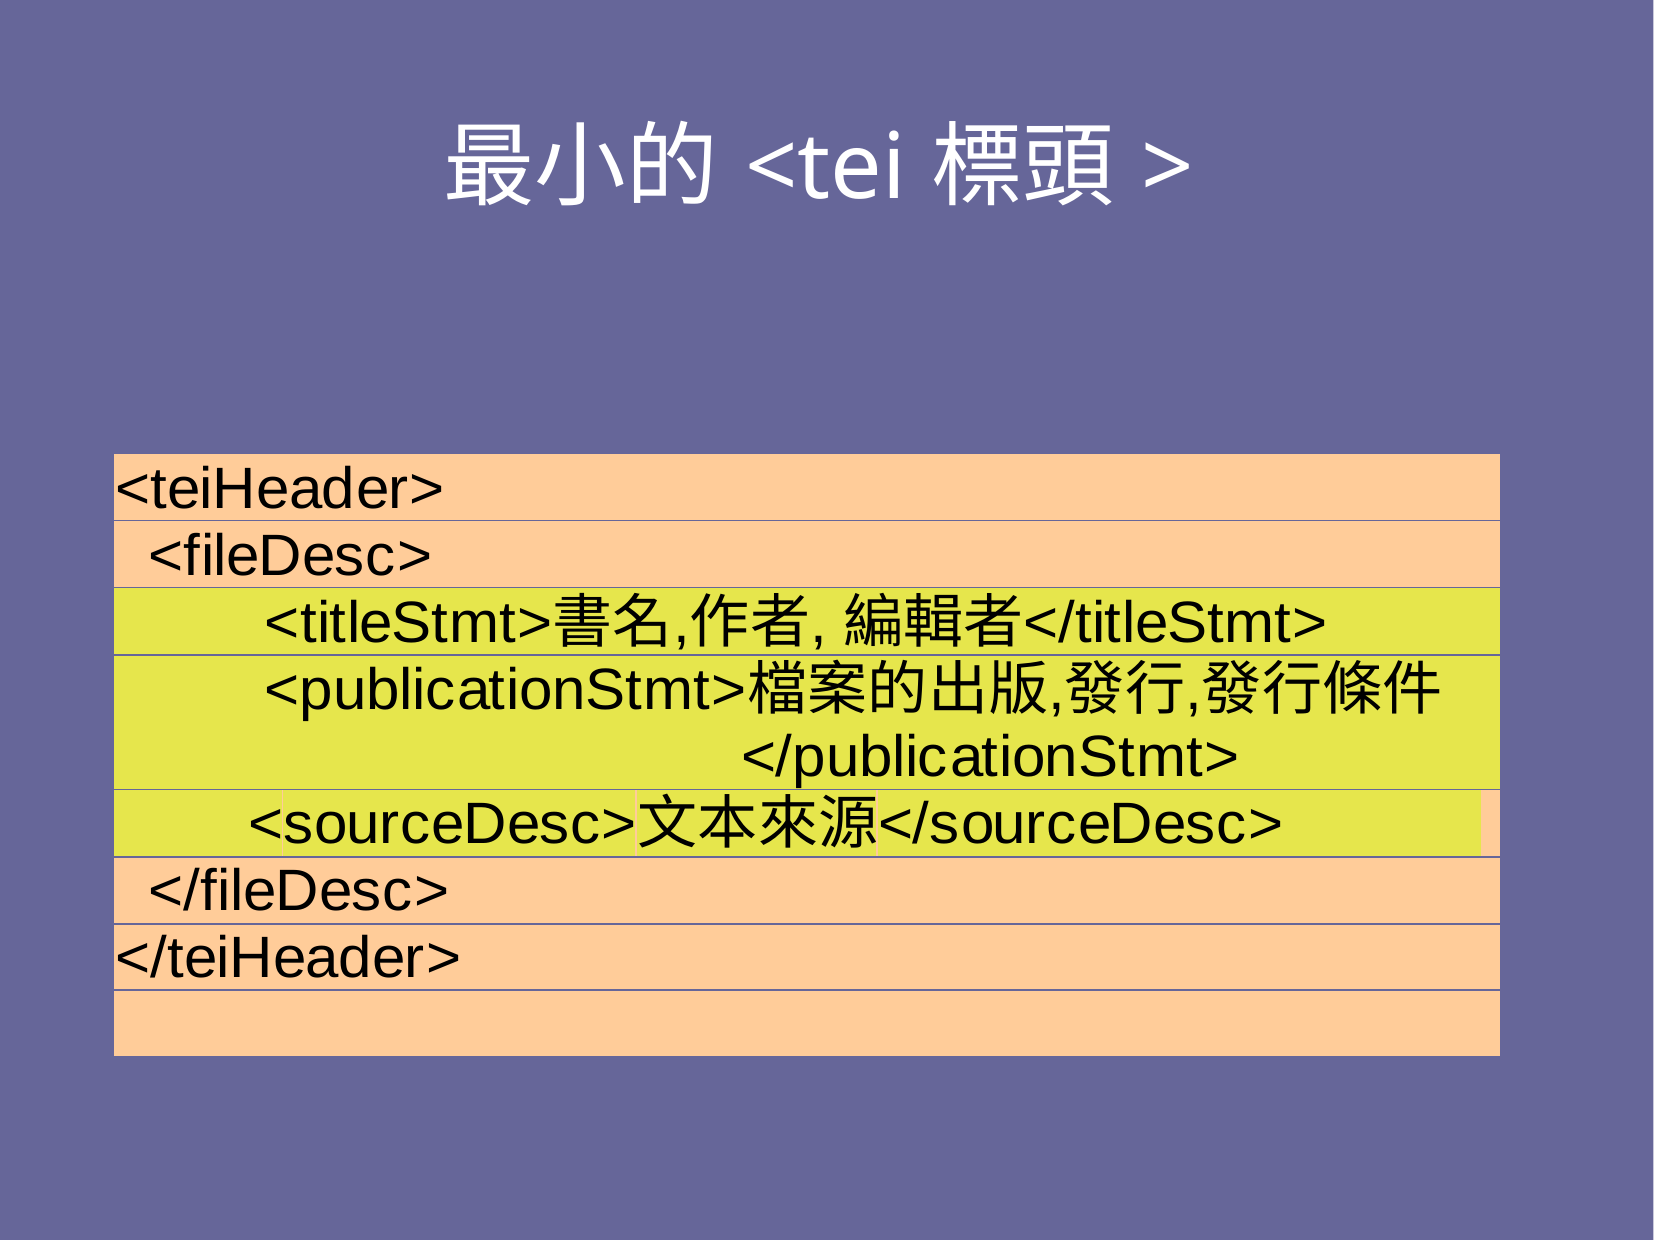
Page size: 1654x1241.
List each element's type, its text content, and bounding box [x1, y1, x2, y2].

chart [113, 453, 1501, 1126]
title 最小的<tei標頭> [112, 55, 1525, 263]
